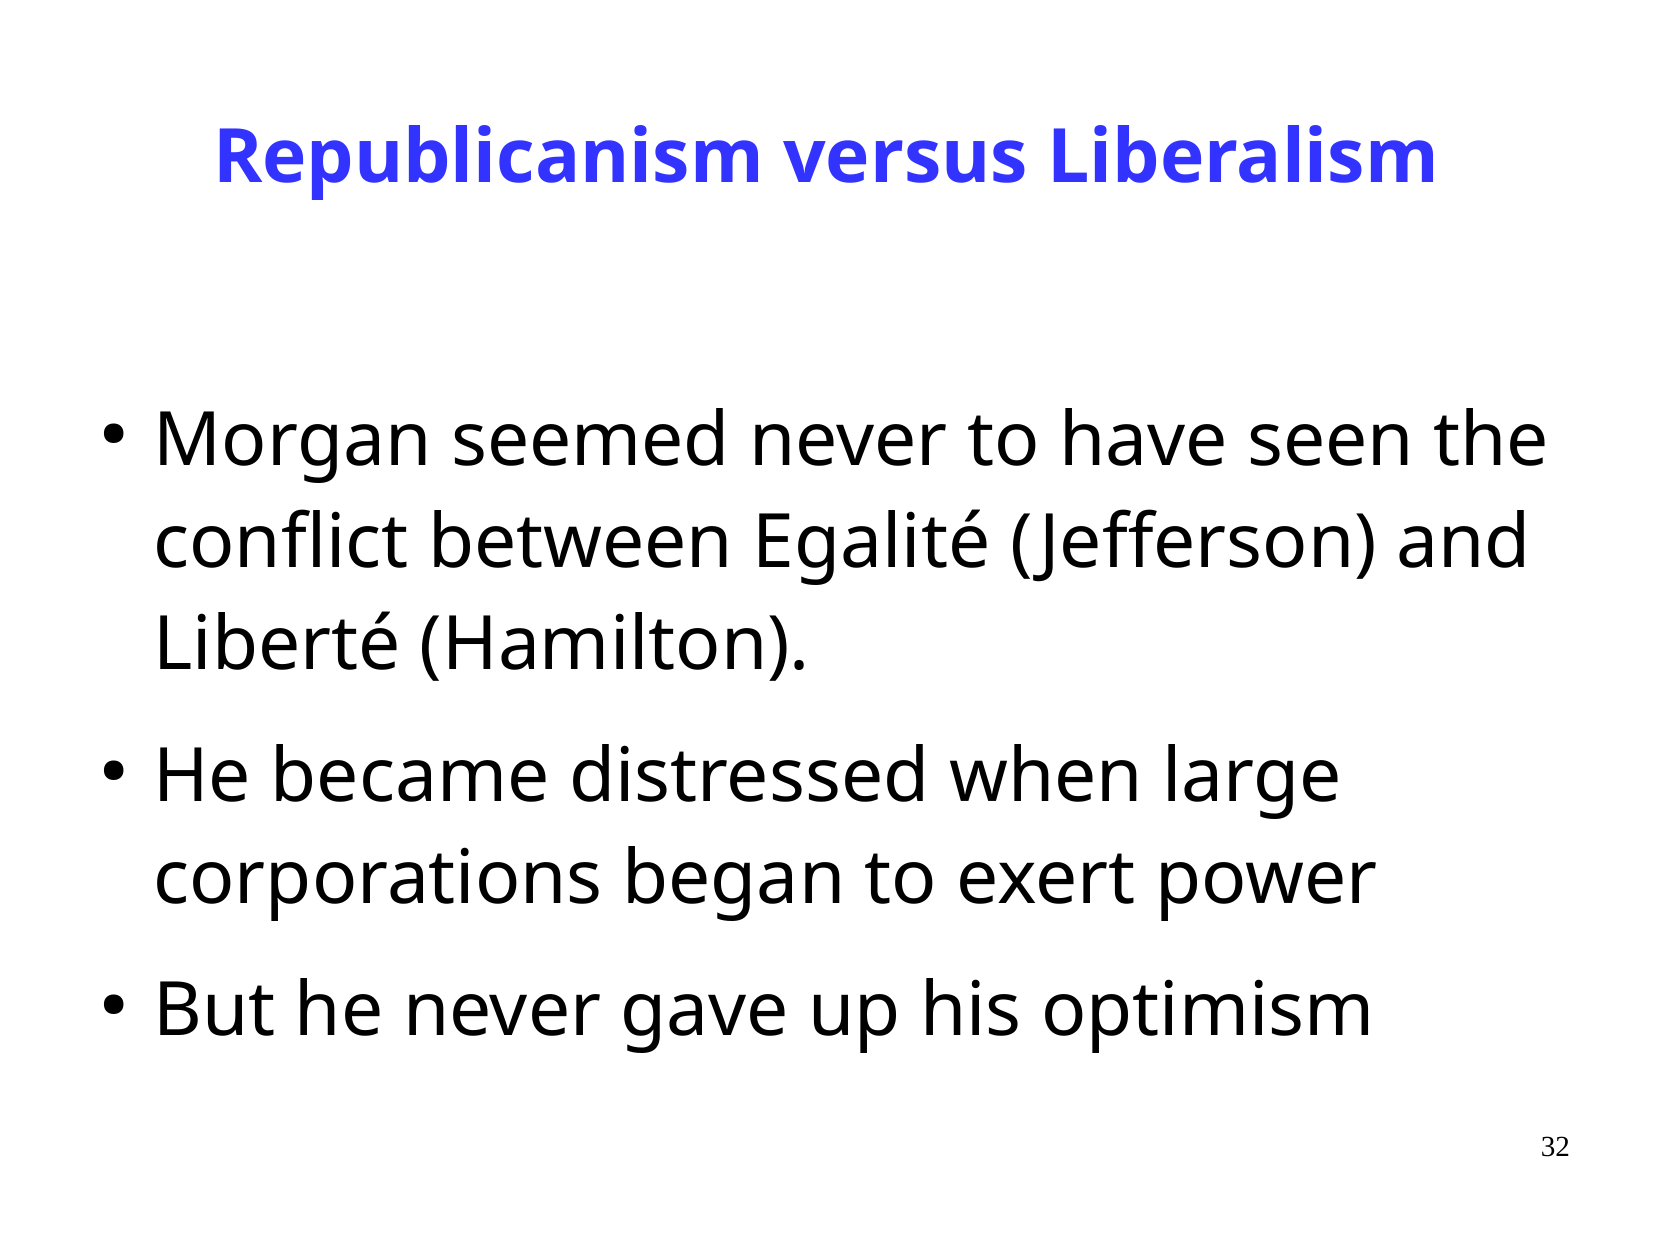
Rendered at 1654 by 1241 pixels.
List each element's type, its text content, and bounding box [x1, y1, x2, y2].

list Morgan seemed never to have seen the conflict between Egalité (Jefferson) and Liberté (Hamilton). He became distressed when large corporations began to exert power But he never gave up his optimism [82, 384, 1571, 1204]
title Republicanism versus Liberalism [82, 49, 1571, 257]
